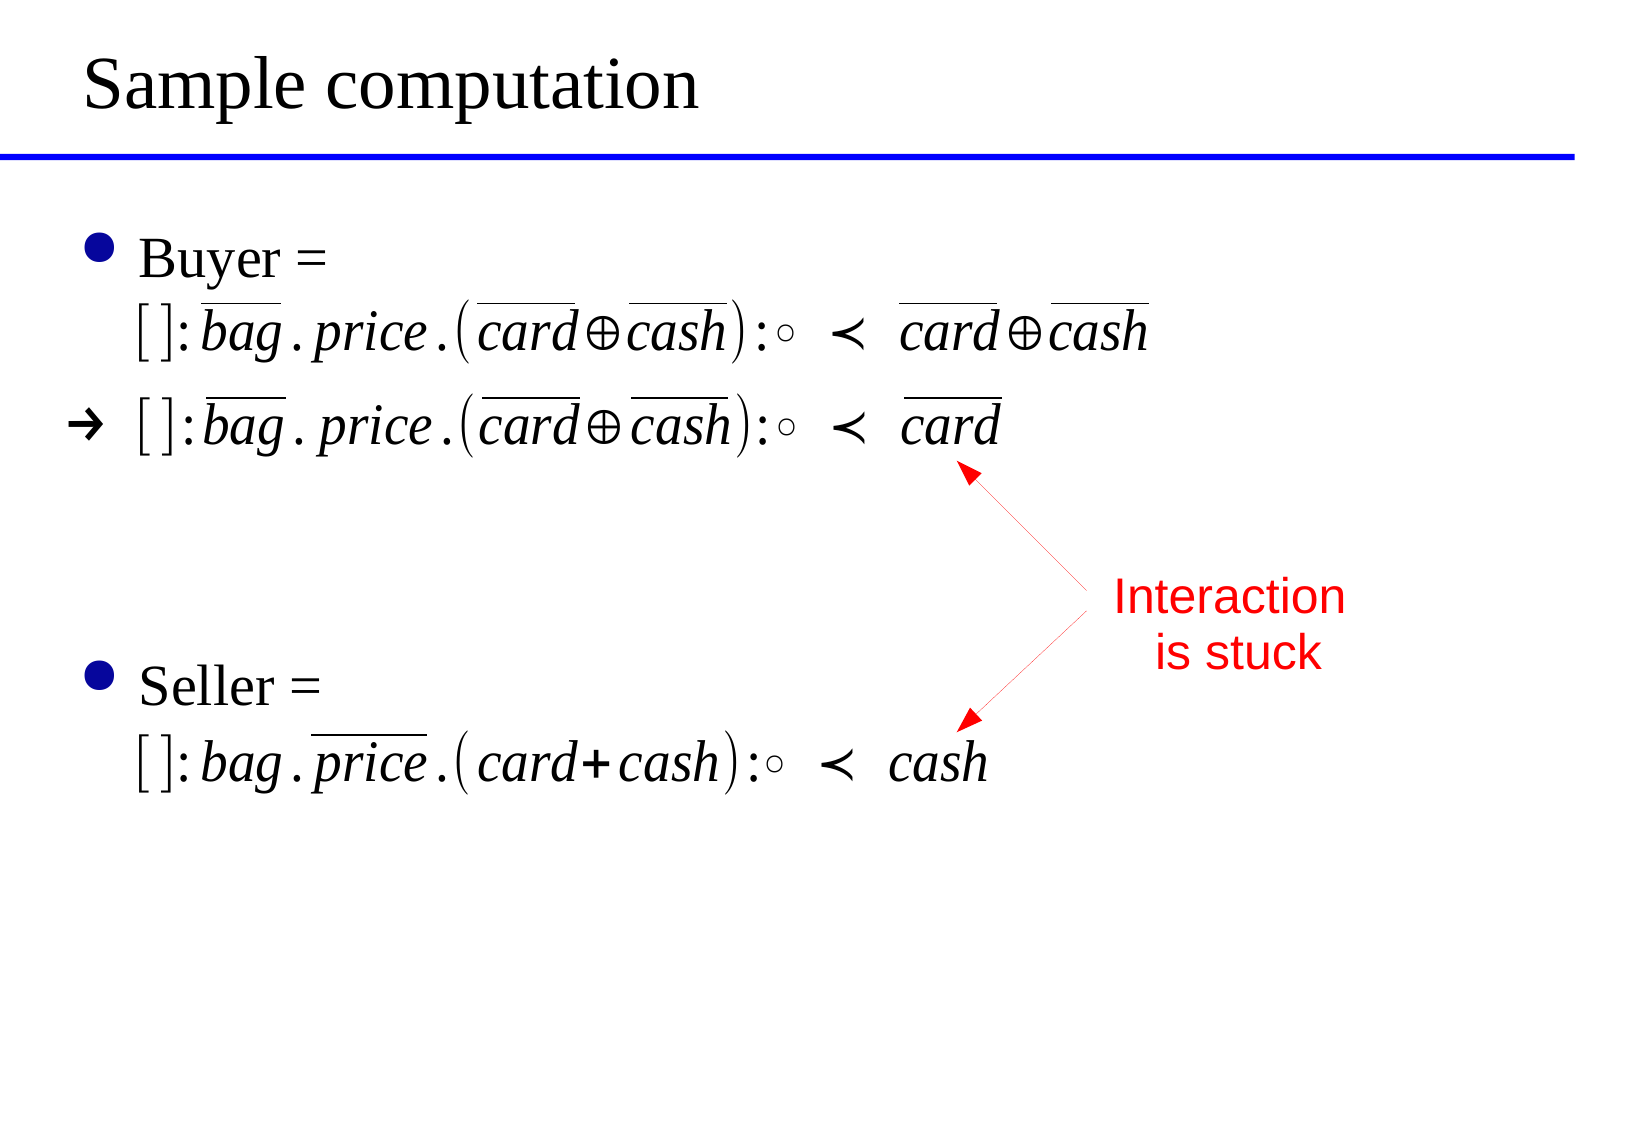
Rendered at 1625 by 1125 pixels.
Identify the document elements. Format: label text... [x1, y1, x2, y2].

chart [50, 389, 1017, 461]
text_box Interaction is stuck [1098, 561, 1376, 688]
text_box Sample computation [67, 27, 1544, 131]
text_box Buyer = Seller = [67, 198, 1583, 1061]
chart [121, 726, 1005, 798]
chart [121, 295, 1165, 367]
